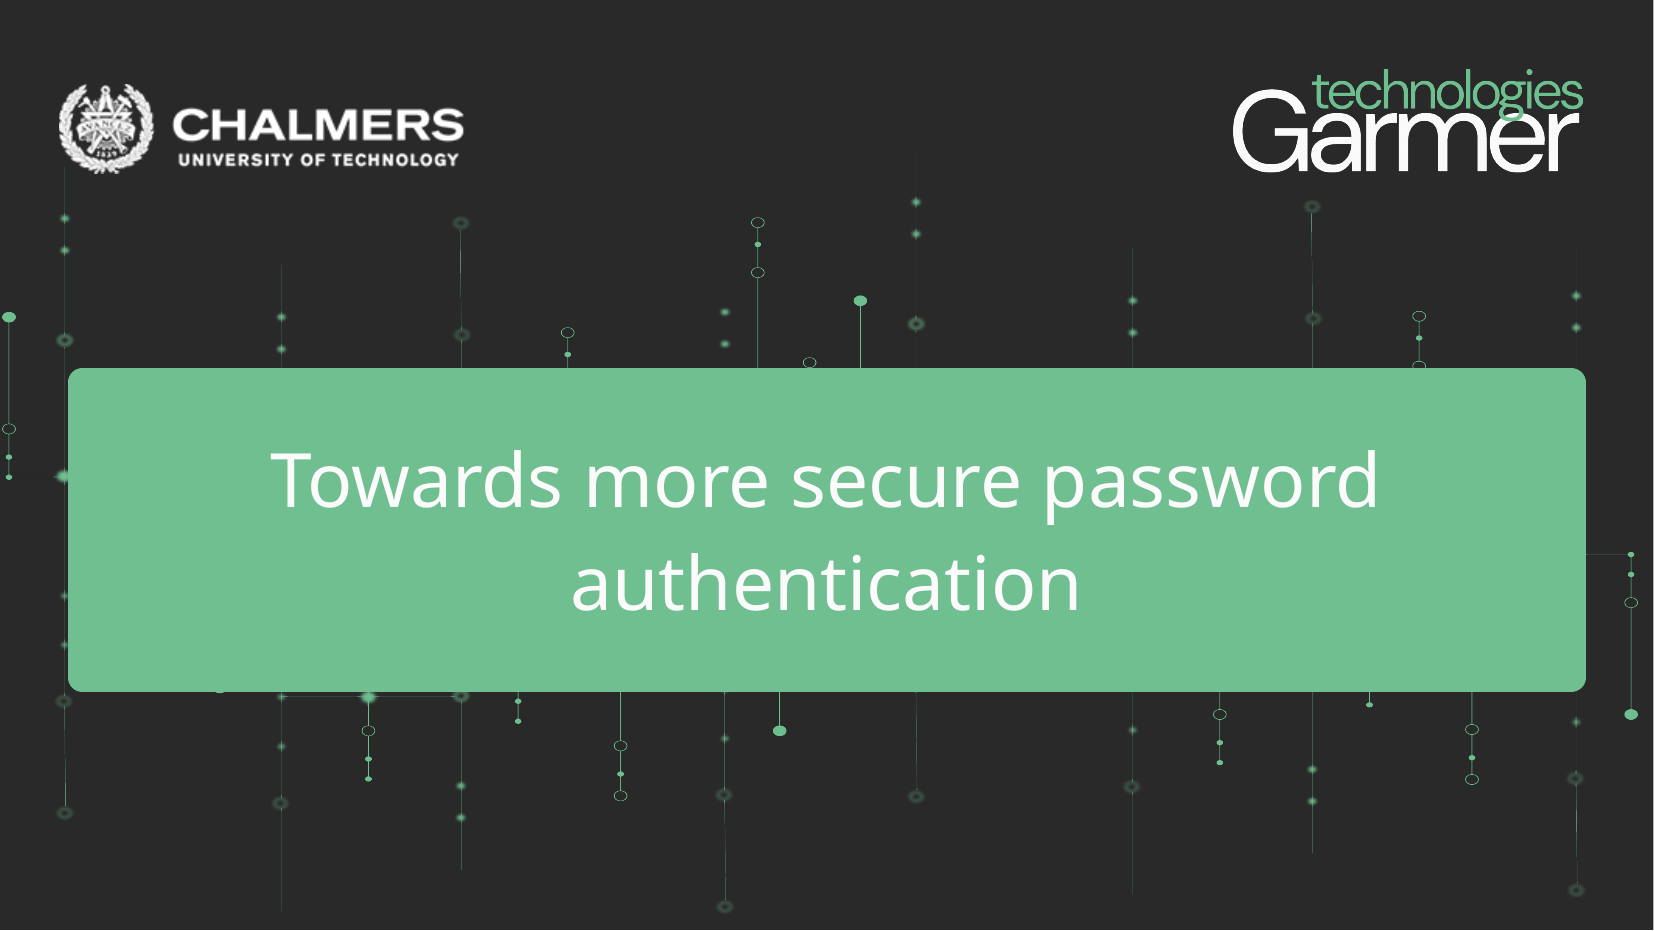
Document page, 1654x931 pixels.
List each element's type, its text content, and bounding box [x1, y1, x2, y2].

title Towards more secure password authentication [82, 382, 1571, 678]
picture [0, 0, 1654, 928]
